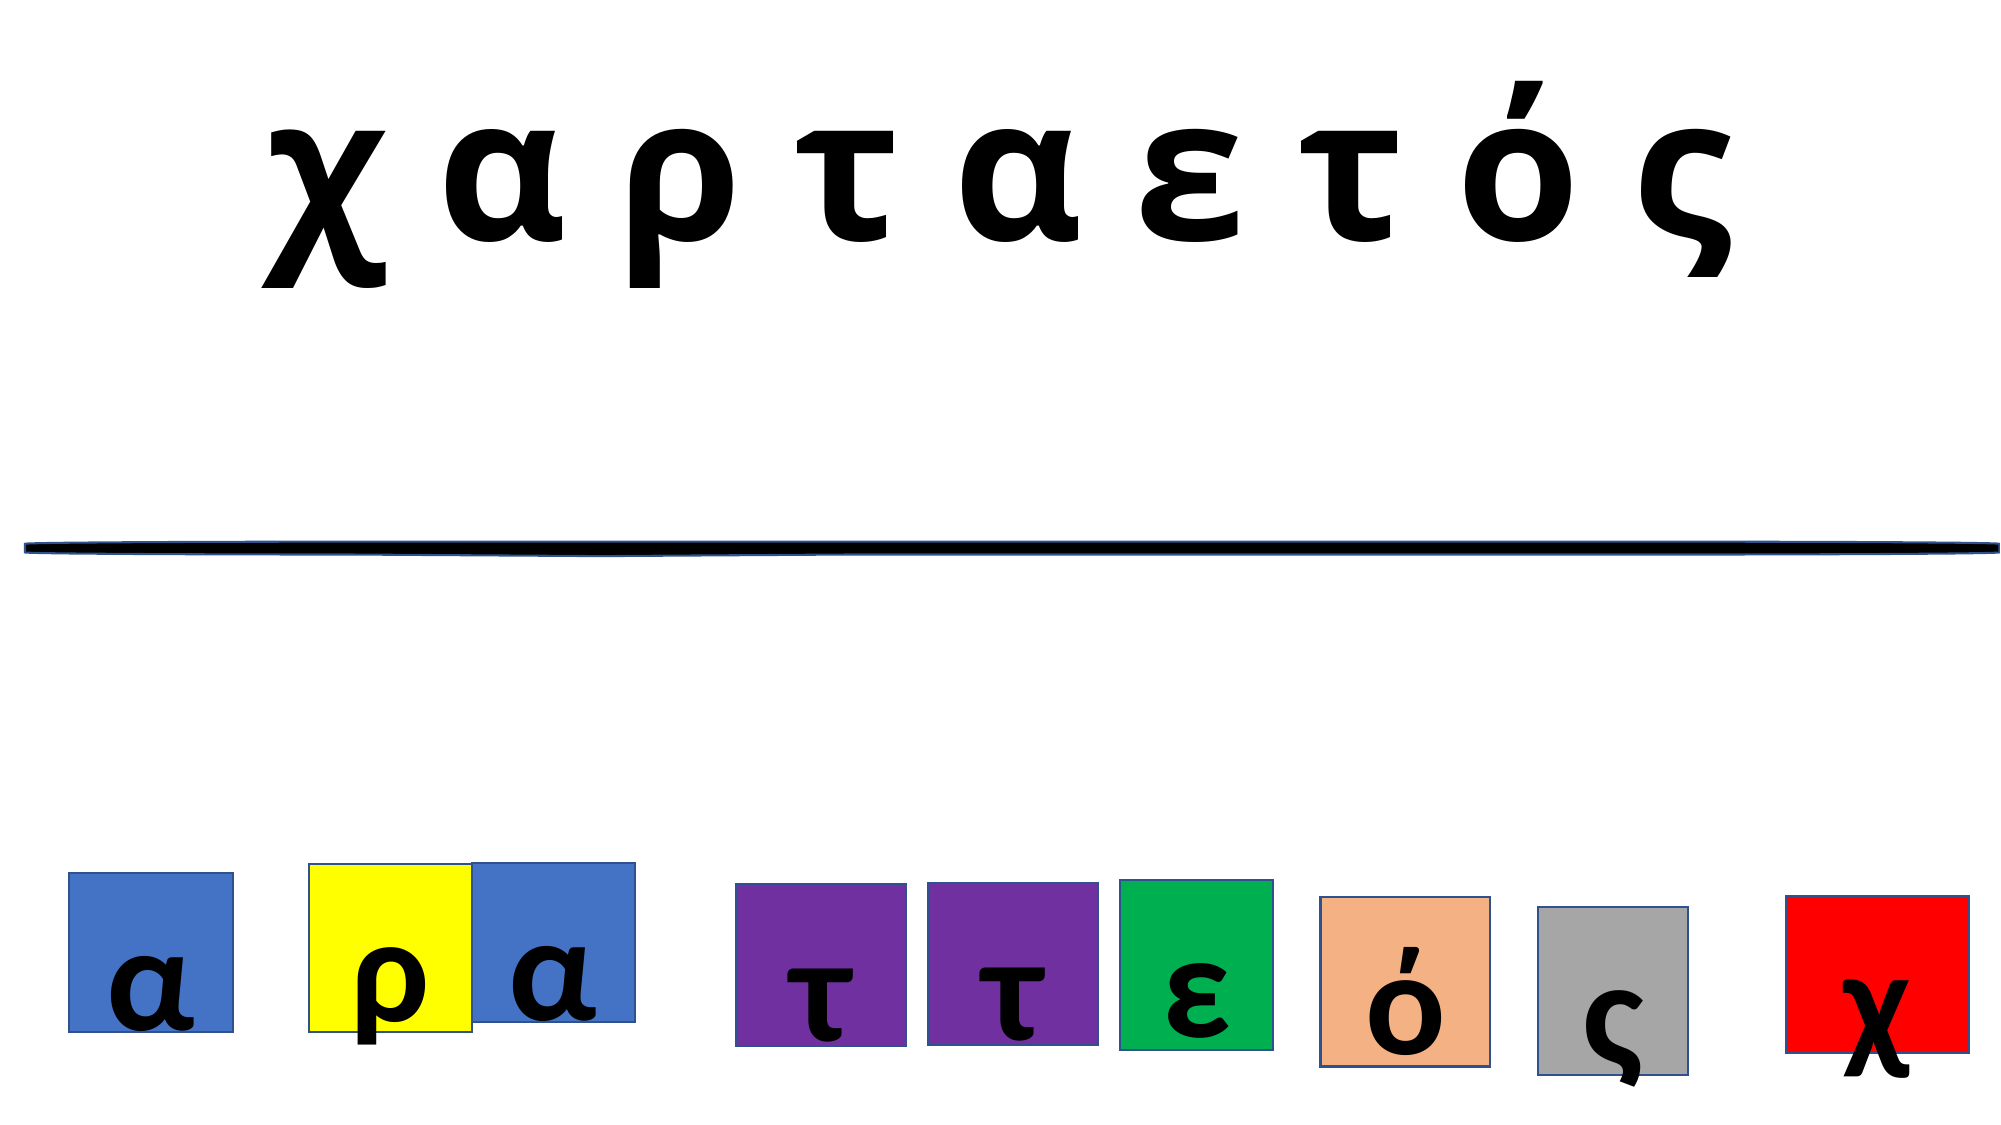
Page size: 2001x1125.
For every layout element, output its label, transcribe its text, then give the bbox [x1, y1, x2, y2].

title χ α ρ τ α ε τ ό ς [137, 59, 1863, 278]
text_box ό [1321, 897, 1490, 1066]
text_box α [472, 863, 635, 1022]
text_box ρ [309, 864, 472, 1032]
text_box α [69, 873, 233, 1032]
text_box ς [1538, 907, 1688, 1075]
text_box τ [736, 884, 906, 1046]
text_box τ [928, 883, 1098, 1045]
text_box [24, 541, 2000, 557]
text_box ρ [376, 962, 406, 1008]
text_box χ [1786, 896, 1969, 1053]
text_box ε [1120, 880, 1273, 1050]
text_box χ [1870, 1042, 1878, 1053]
